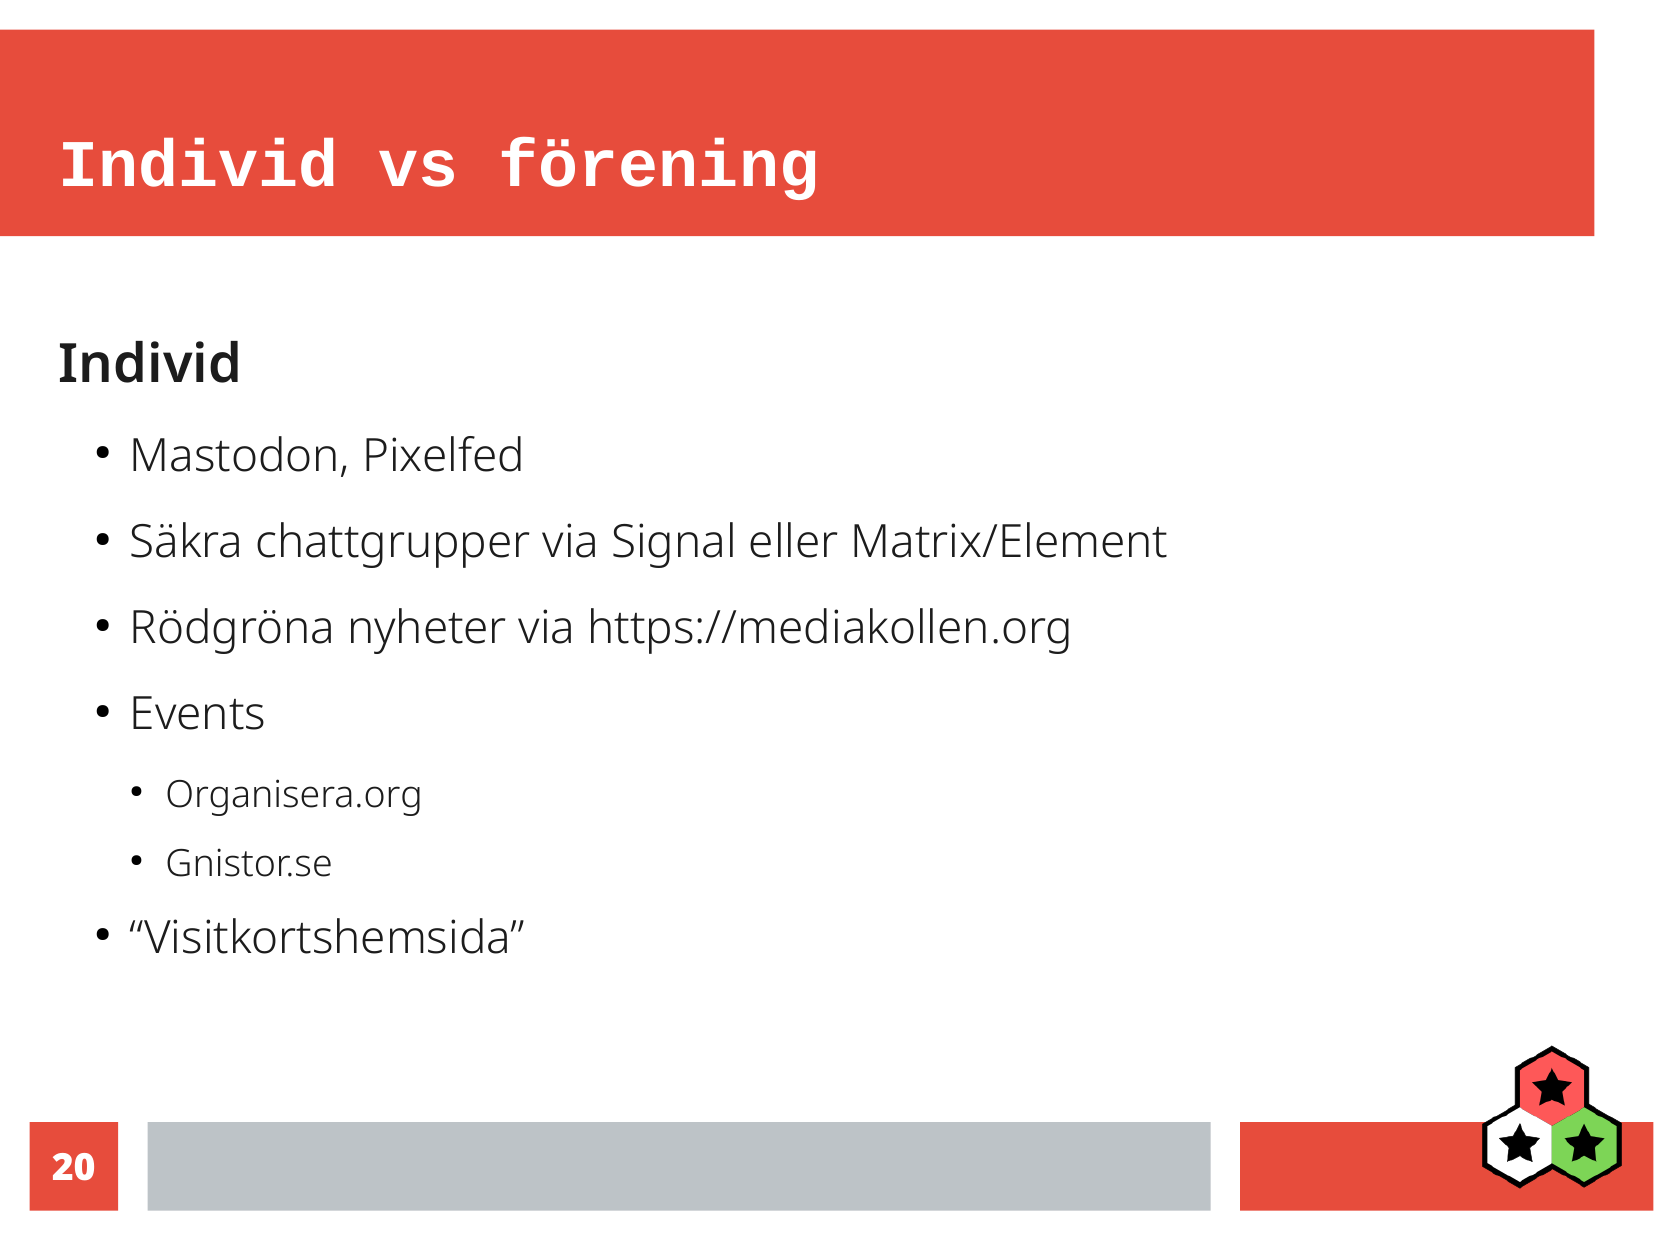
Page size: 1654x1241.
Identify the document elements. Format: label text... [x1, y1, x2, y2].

picture [1463, 1028, 1640, 1205]
list Individ Mastodon, Pixelfed Säkra chattgrupper via Signal eller Matrix/Element Rödgröna nyheter via https://mediakollen.org Events Organisera.org Gnistor.se “Visitkortshemsida” [59, 324, 1565, 1093]
title Individ vs förening [59, 59, 1595, 207]
